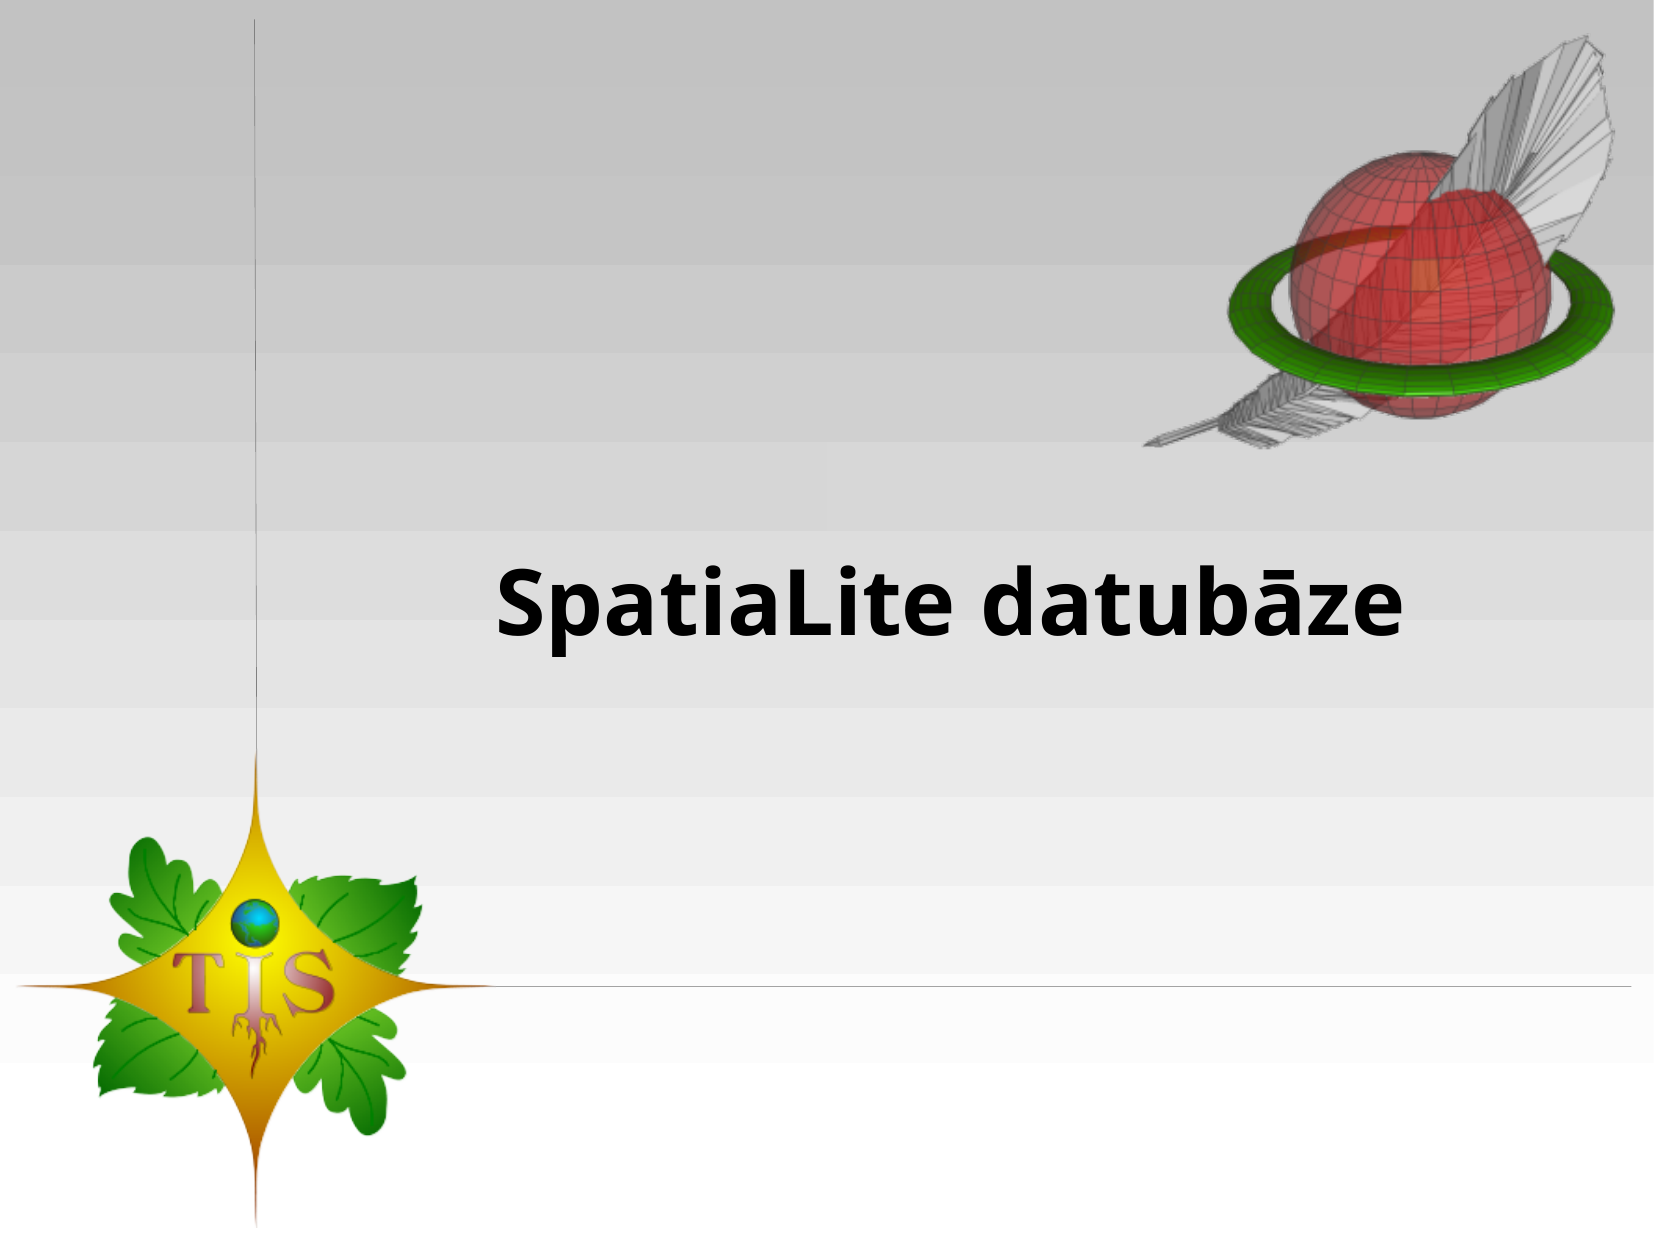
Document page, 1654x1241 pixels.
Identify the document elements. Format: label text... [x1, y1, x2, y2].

picture [0, 0, 1654, 1241]
title SpatiaLite datubāze [295, 324, 1607, 857]
